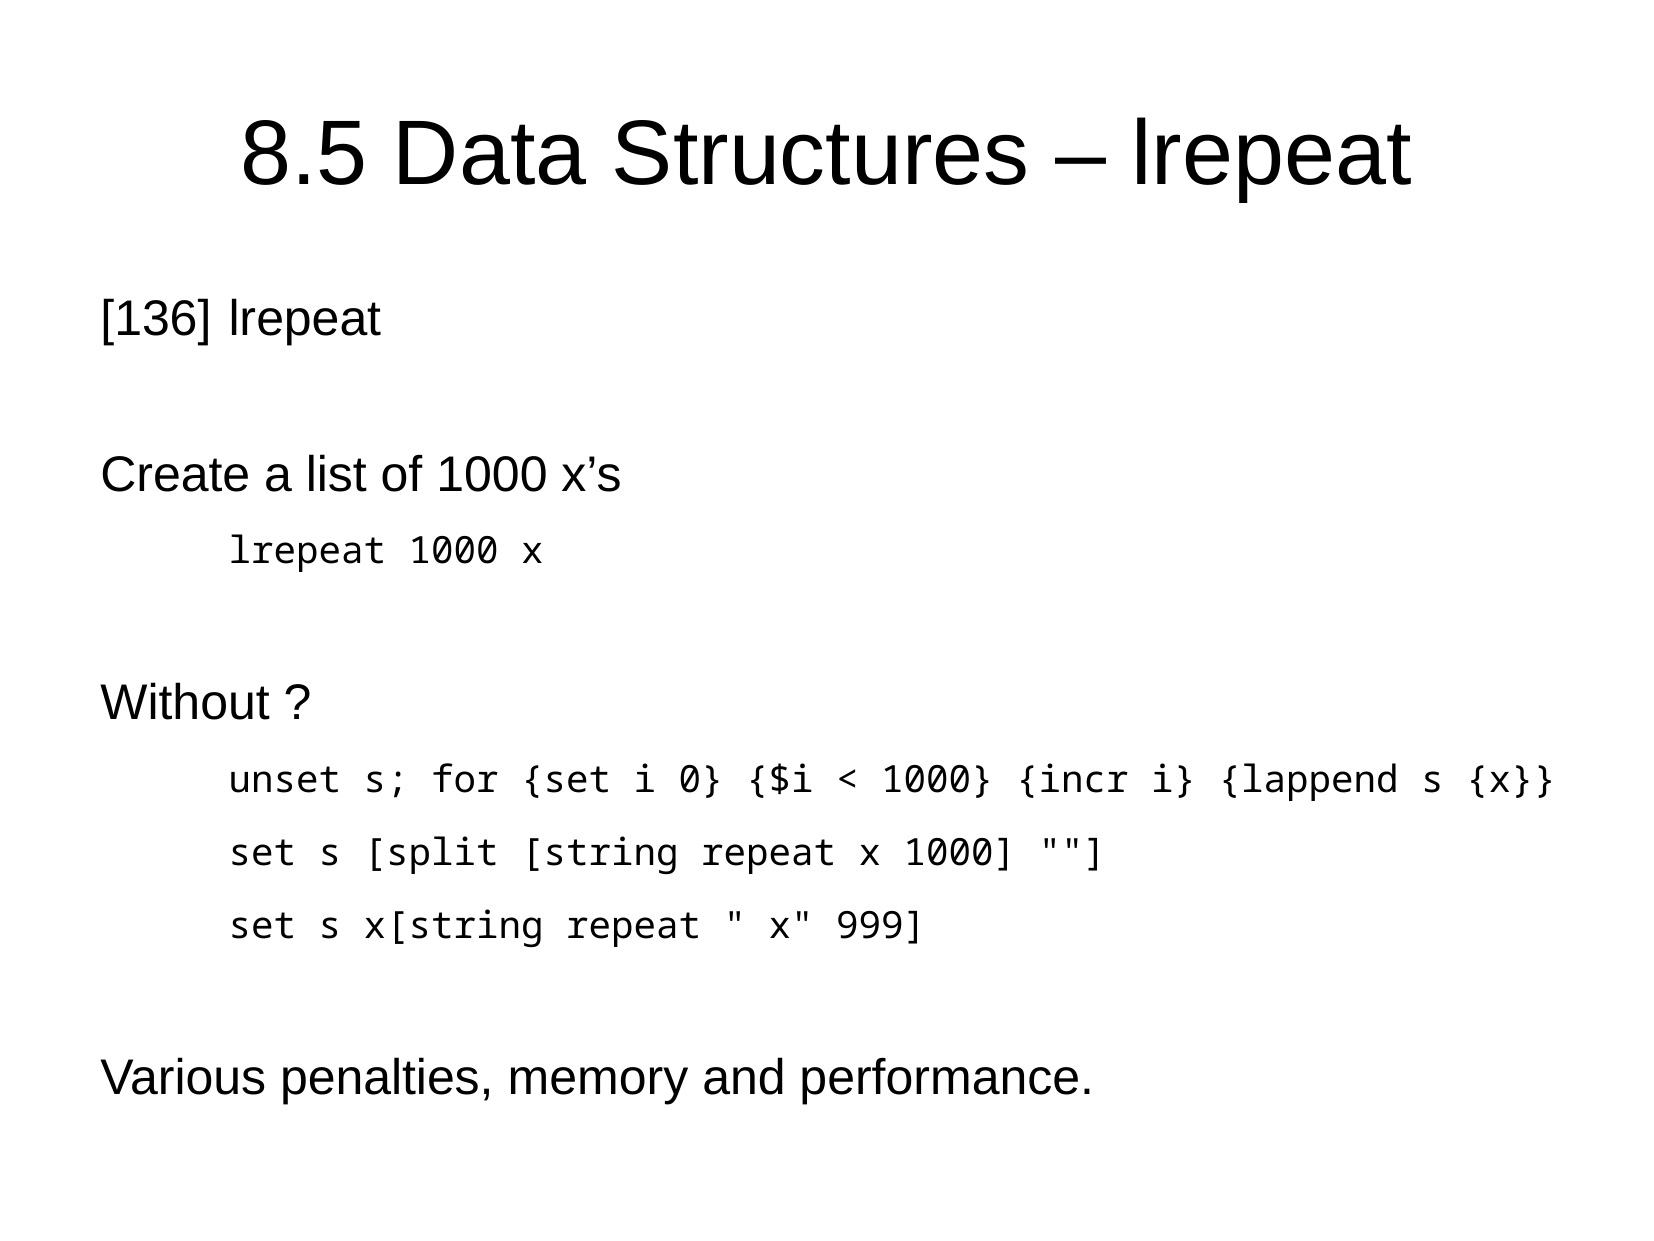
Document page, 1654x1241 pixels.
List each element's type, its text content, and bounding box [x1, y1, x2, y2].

title 8.5 Data Structures – lrepeat [82, 56, 1571, 250]
list [136] lrepeat Create a list of 1000 x’s lrepeat 1000 x Without ? unset s; for {set i 0} {$i < 1000} {incr i} {lappend s {x}} set s [split [string repeat x 1000] ""] set s x[string repeat " x" 999] Various penalties, memory and performance. [82, 290, 1571, 1201]
